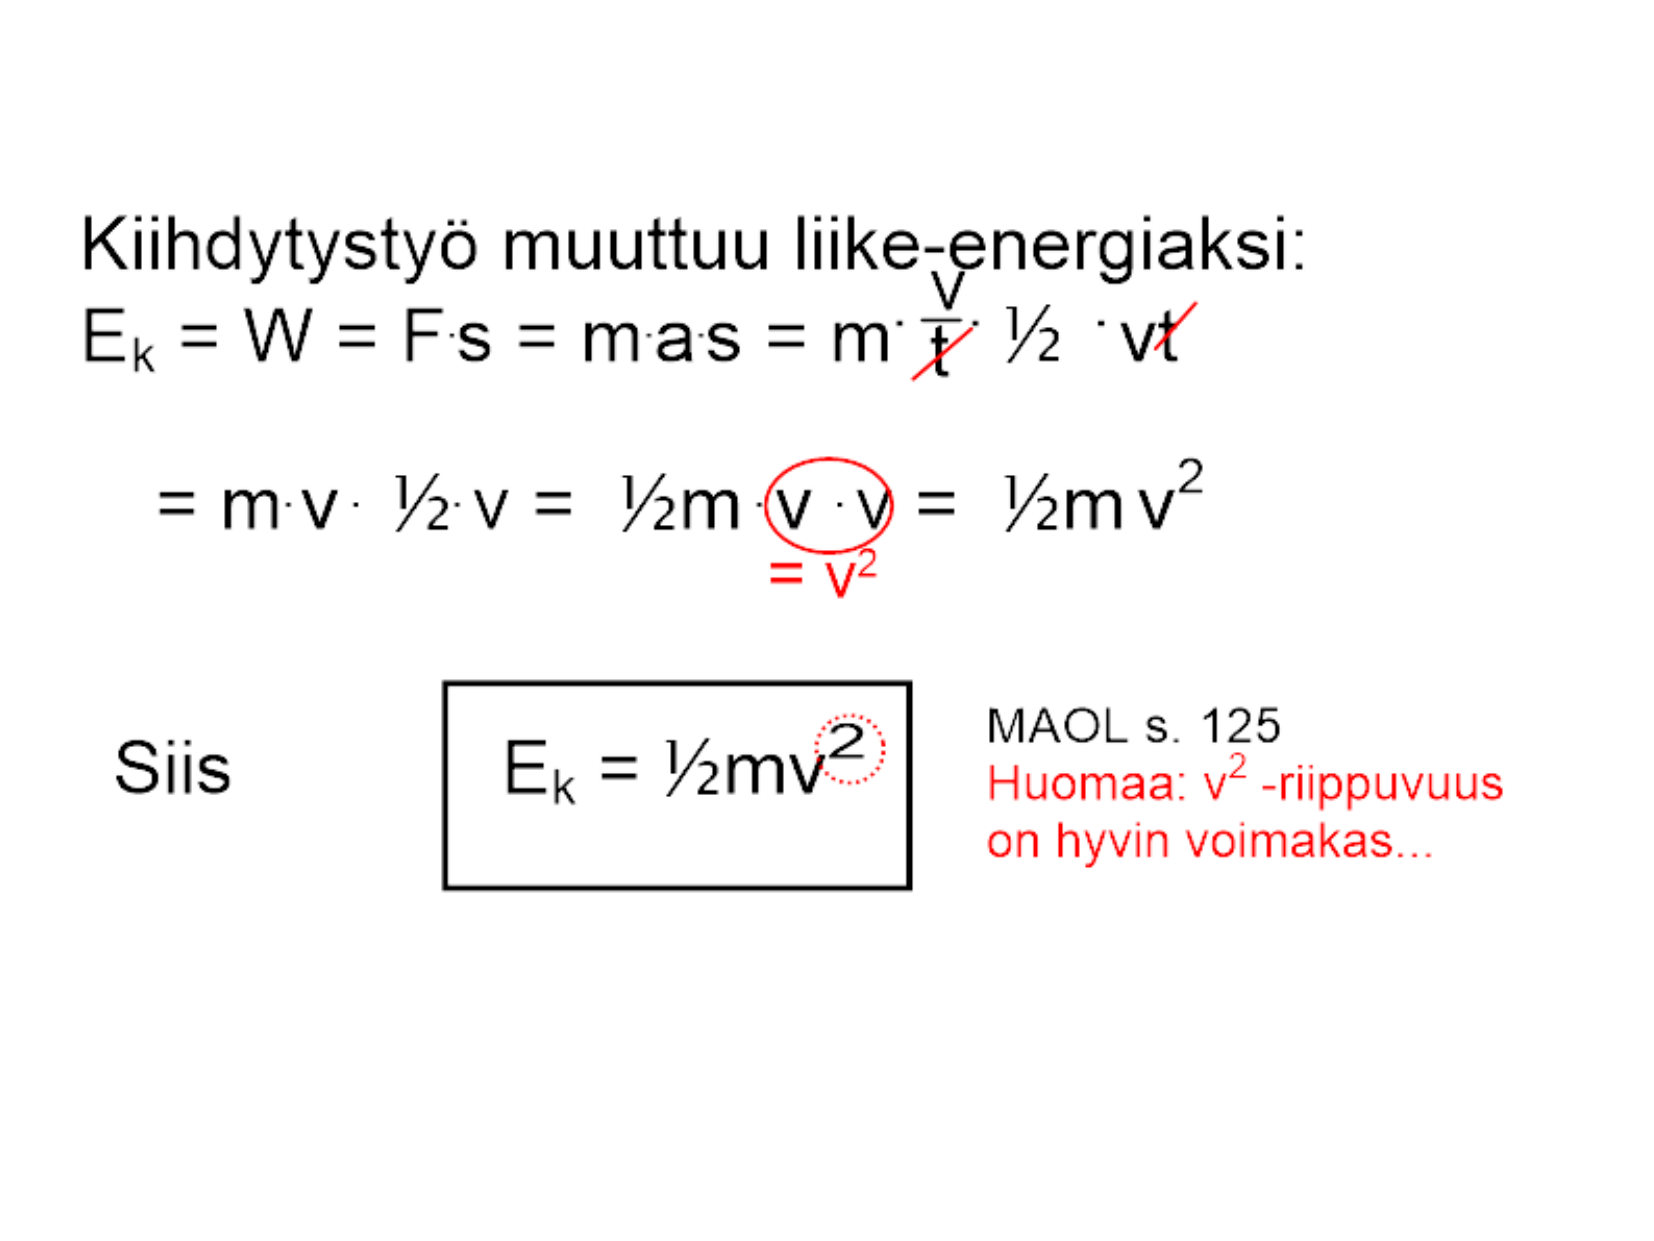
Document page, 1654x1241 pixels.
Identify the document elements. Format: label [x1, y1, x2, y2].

picture [19, 103, 1630, 945]
